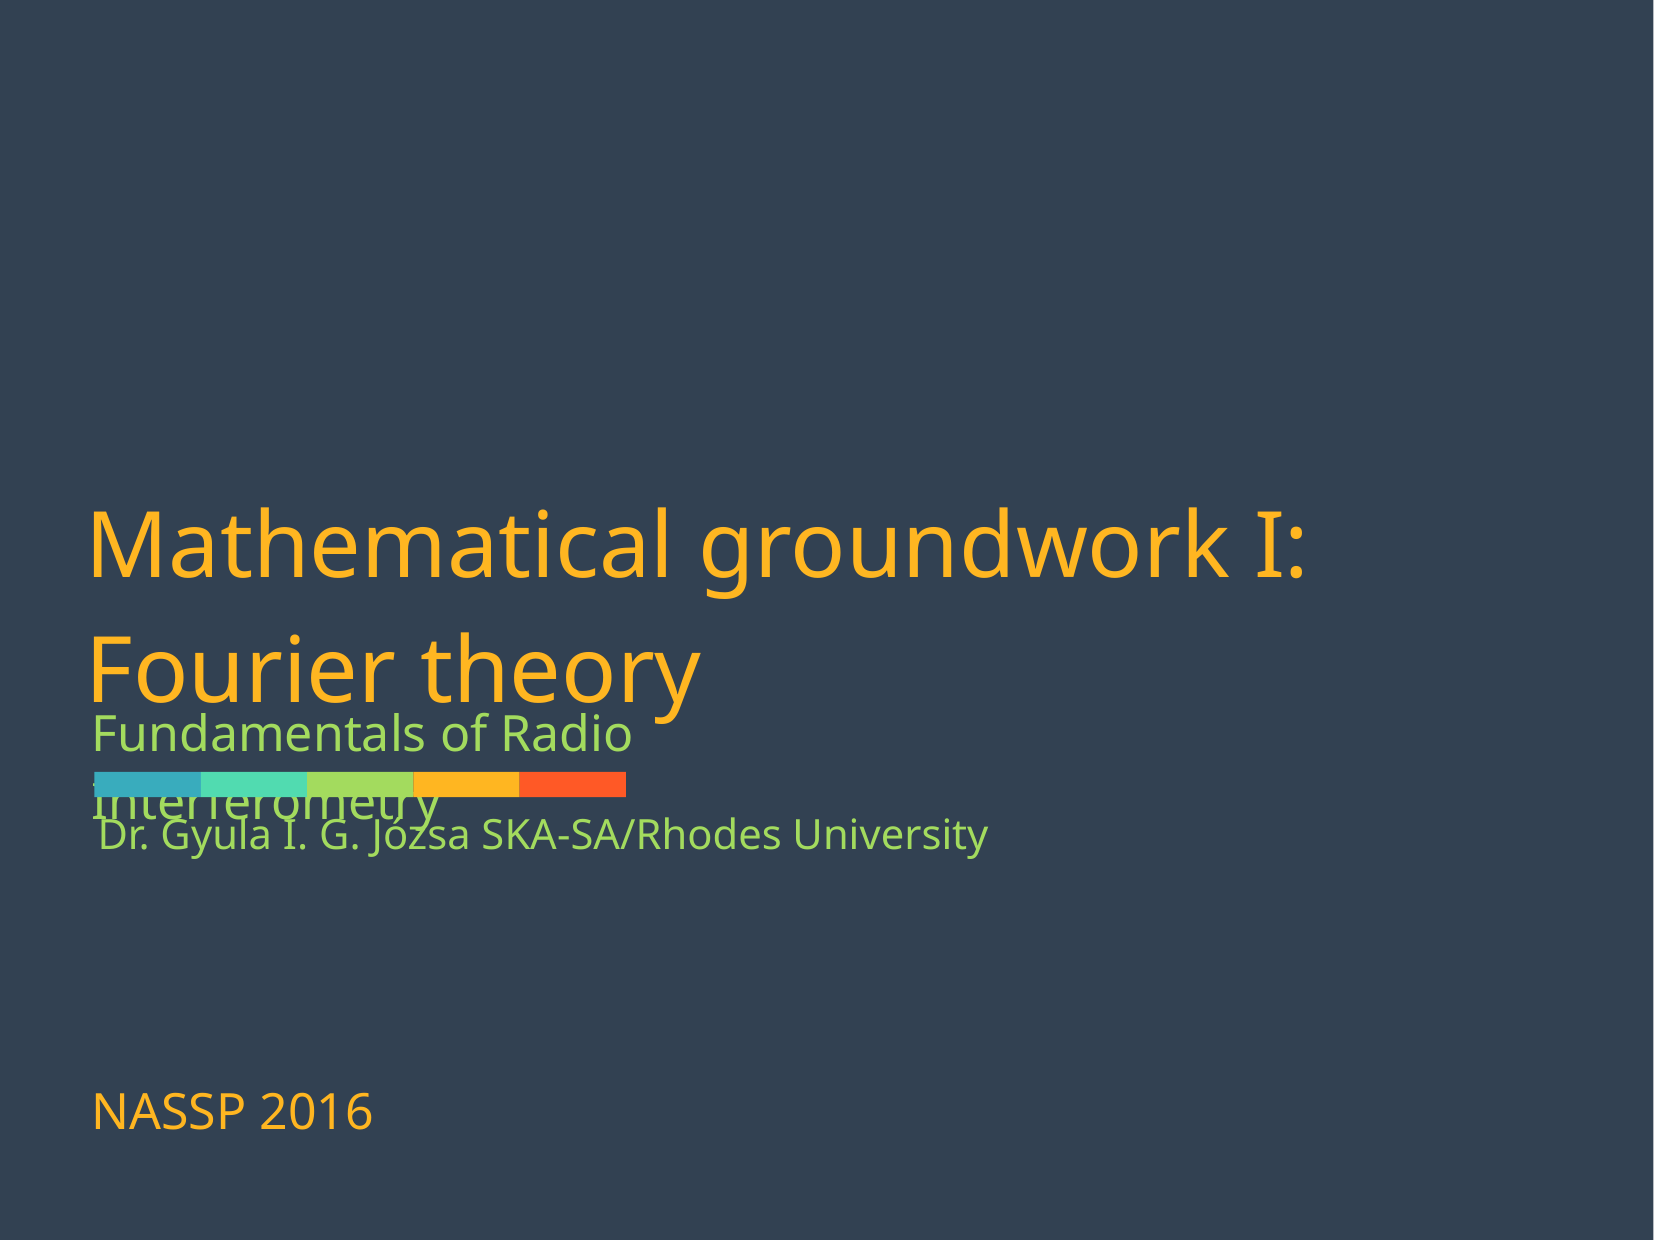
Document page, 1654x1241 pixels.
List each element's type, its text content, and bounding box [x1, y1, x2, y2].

text_box NASSP 2016 [76, 1068, 987, 1145]
text_box Dr. Gyula I. G. Józsa SKA-SA/Rhodes University [82, 797, 1028, 913]
text_box Fundamentals of Radio Interferometry [76, 690, 987, 767]
text_box [94, 771, 626, 798]
text_box Mathematical groundwork I: Fourier theory [70, 472, 1548, 709]
